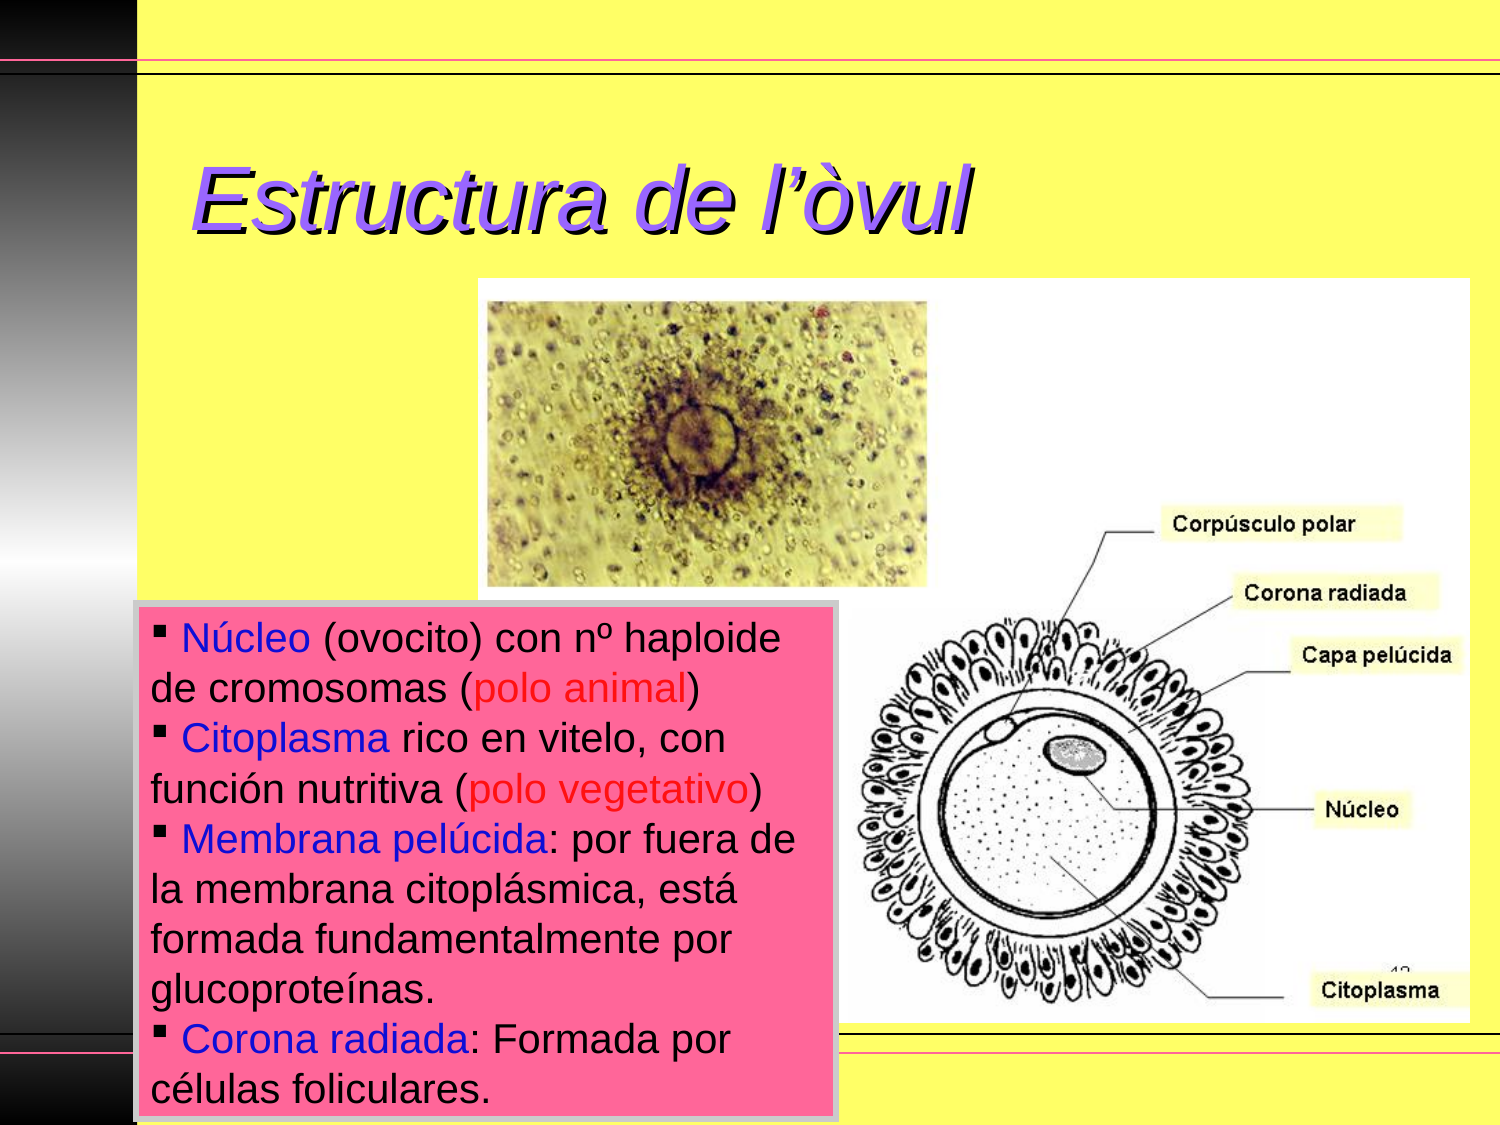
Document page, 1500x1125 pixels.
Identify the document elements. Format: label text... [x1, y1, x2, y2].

title Estructura de l’òvul [174, 99, 1450, 288]
picture [478, 278, 1470, 1023]
text_box Núcleo (ovocito) con nº haploide de cromosomas (polo animal) Citoplasma rico en vitelo, con función nutritiva (polo vegetativo) Membrana pelúcida: por fuera de la membrana citoplásmica, está formada fundamentalmente por glucoproteínas. Corona radiada: Formada por células foliculares. [135, 603, 836, 1120]
